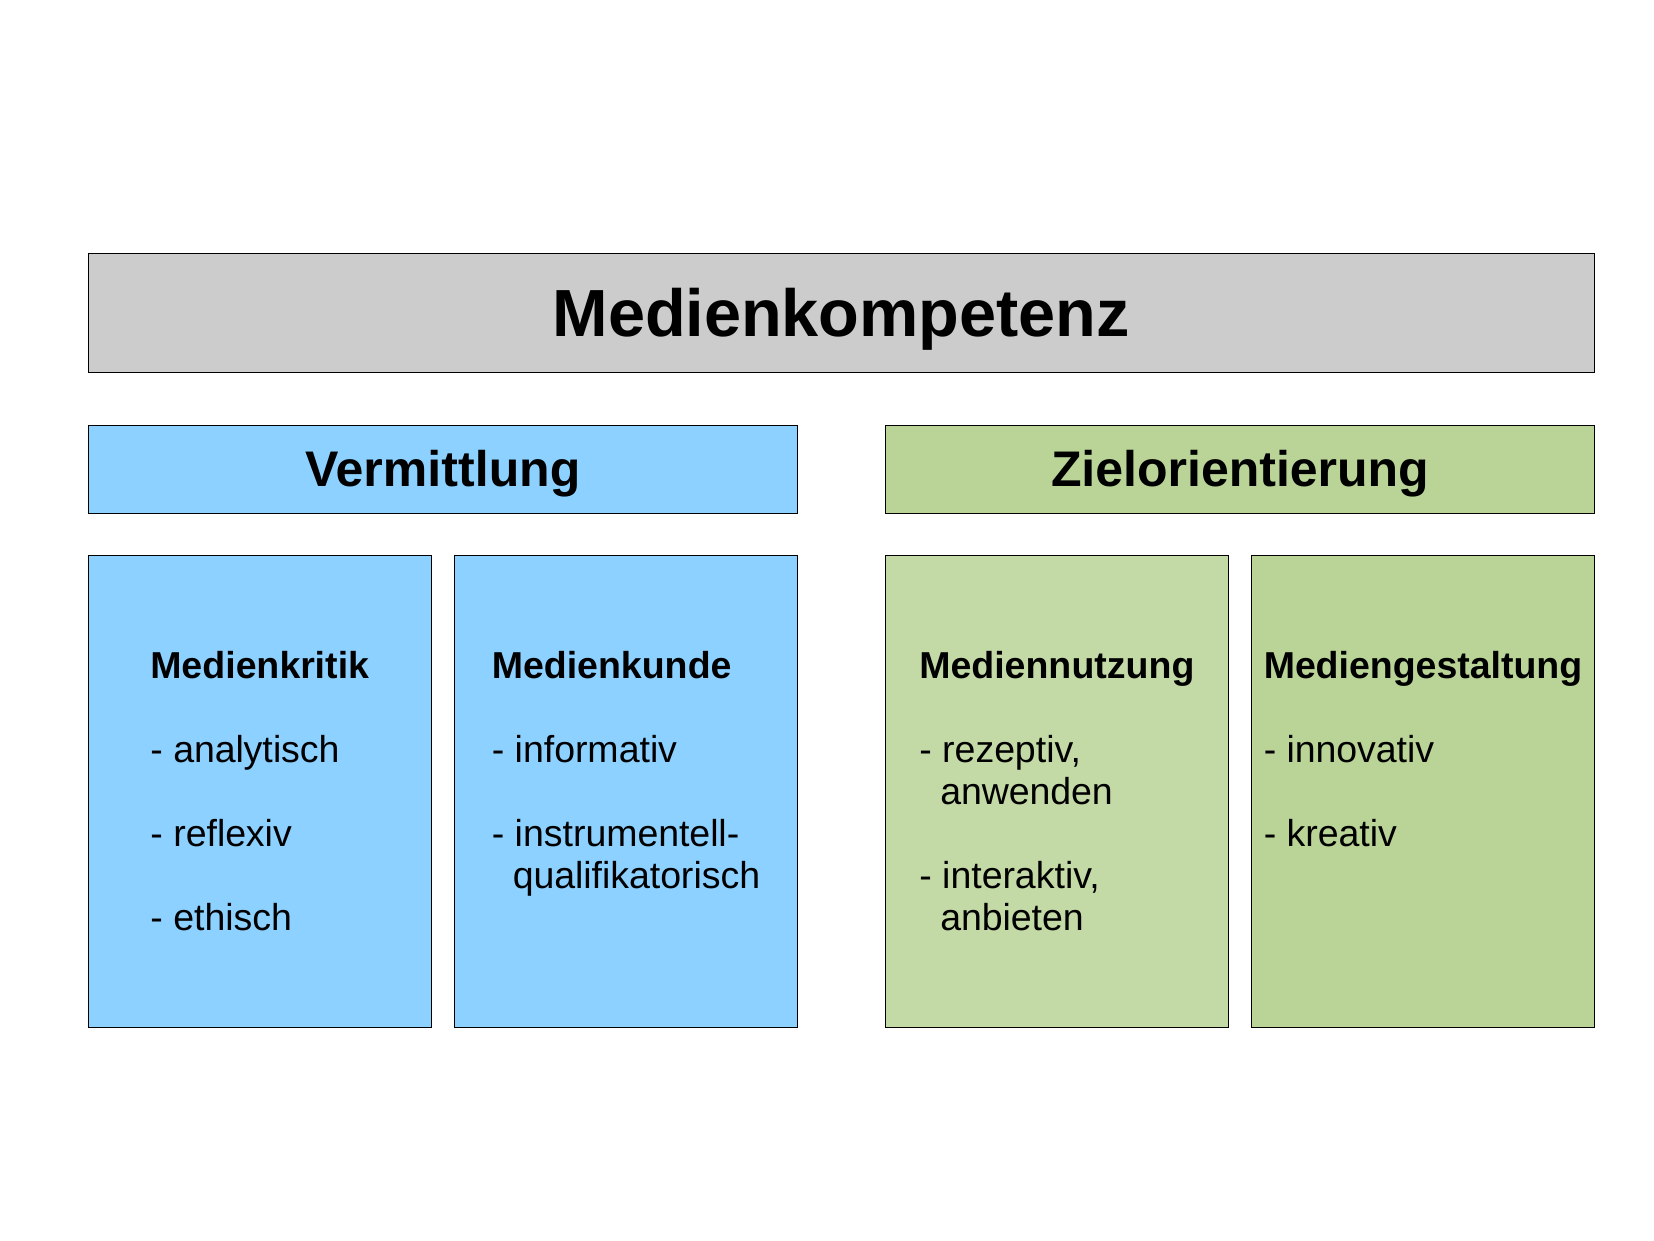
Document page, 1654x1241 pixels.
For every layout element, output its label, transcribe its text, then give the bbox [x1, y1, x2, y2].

text_box Medienkritik - analytisch - reflexiv - ethisch [88, 555, 432, 1028]
text_box Mediennutzung - rezeptiv, anwenden - interaktiv, anbieten [885, 555, 1229, 1028]
text_box Medienkompetenz [88, 253, 1595, 373]
text_box Mediengestaltung - innovativ - kreativ [1251, 555, 1595, 1028]
text_box Vermittlung [88, 425, 798, 514]
text_box Medienkunde - informativ - instrumentell- qualifikatorisch [454, 555, 798, 1028]
text_box Zielorientierung [885, 425, 1595, 514]
